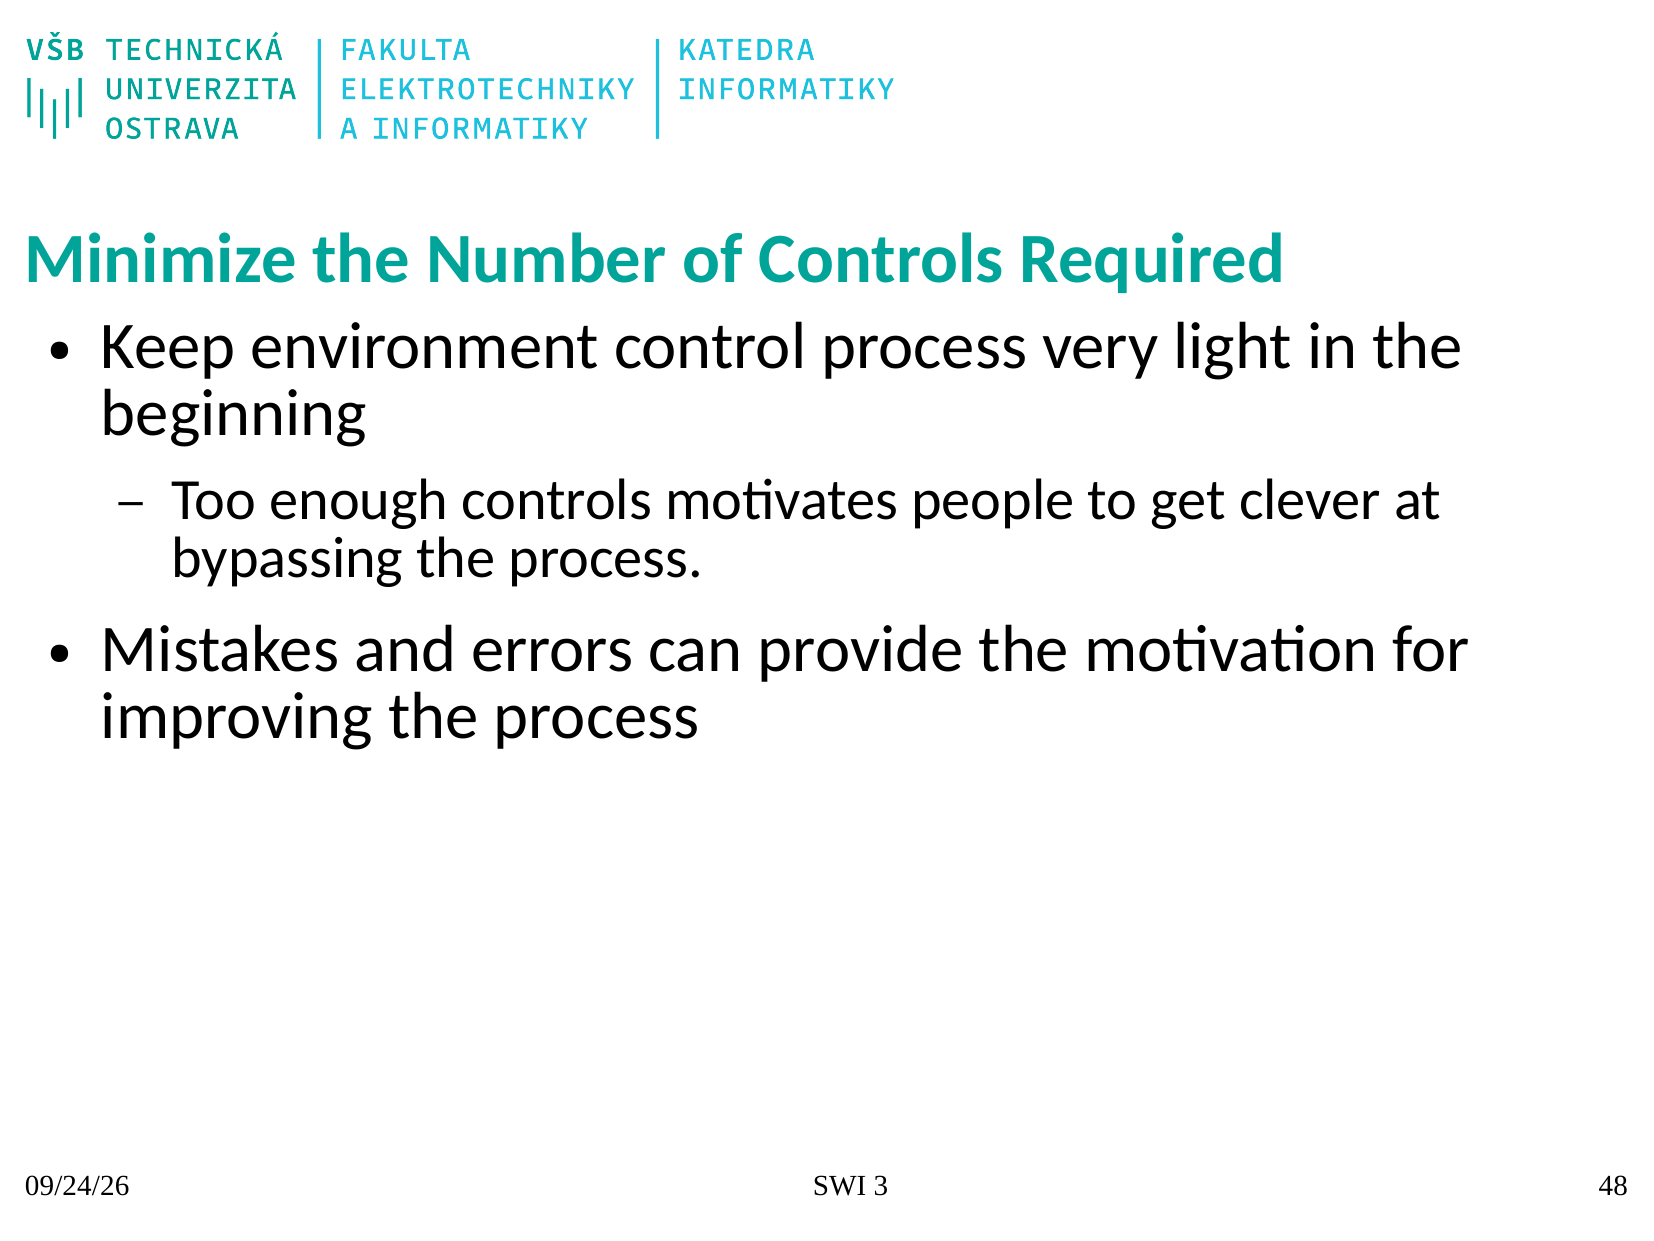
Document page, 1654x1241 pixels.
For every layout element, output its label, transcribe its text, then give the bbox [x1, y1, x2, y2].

picture [26, 31, 894, 139]
title Minimize the Number of Controls Required [24, 169, 1629, 300]
list Keep environment control process very light in the beginning Too enough controls motivates people to get clever at bypassing the process. Mistakes and errors can provide the motivation for improving the process [30, 318, 1629, 1146]
